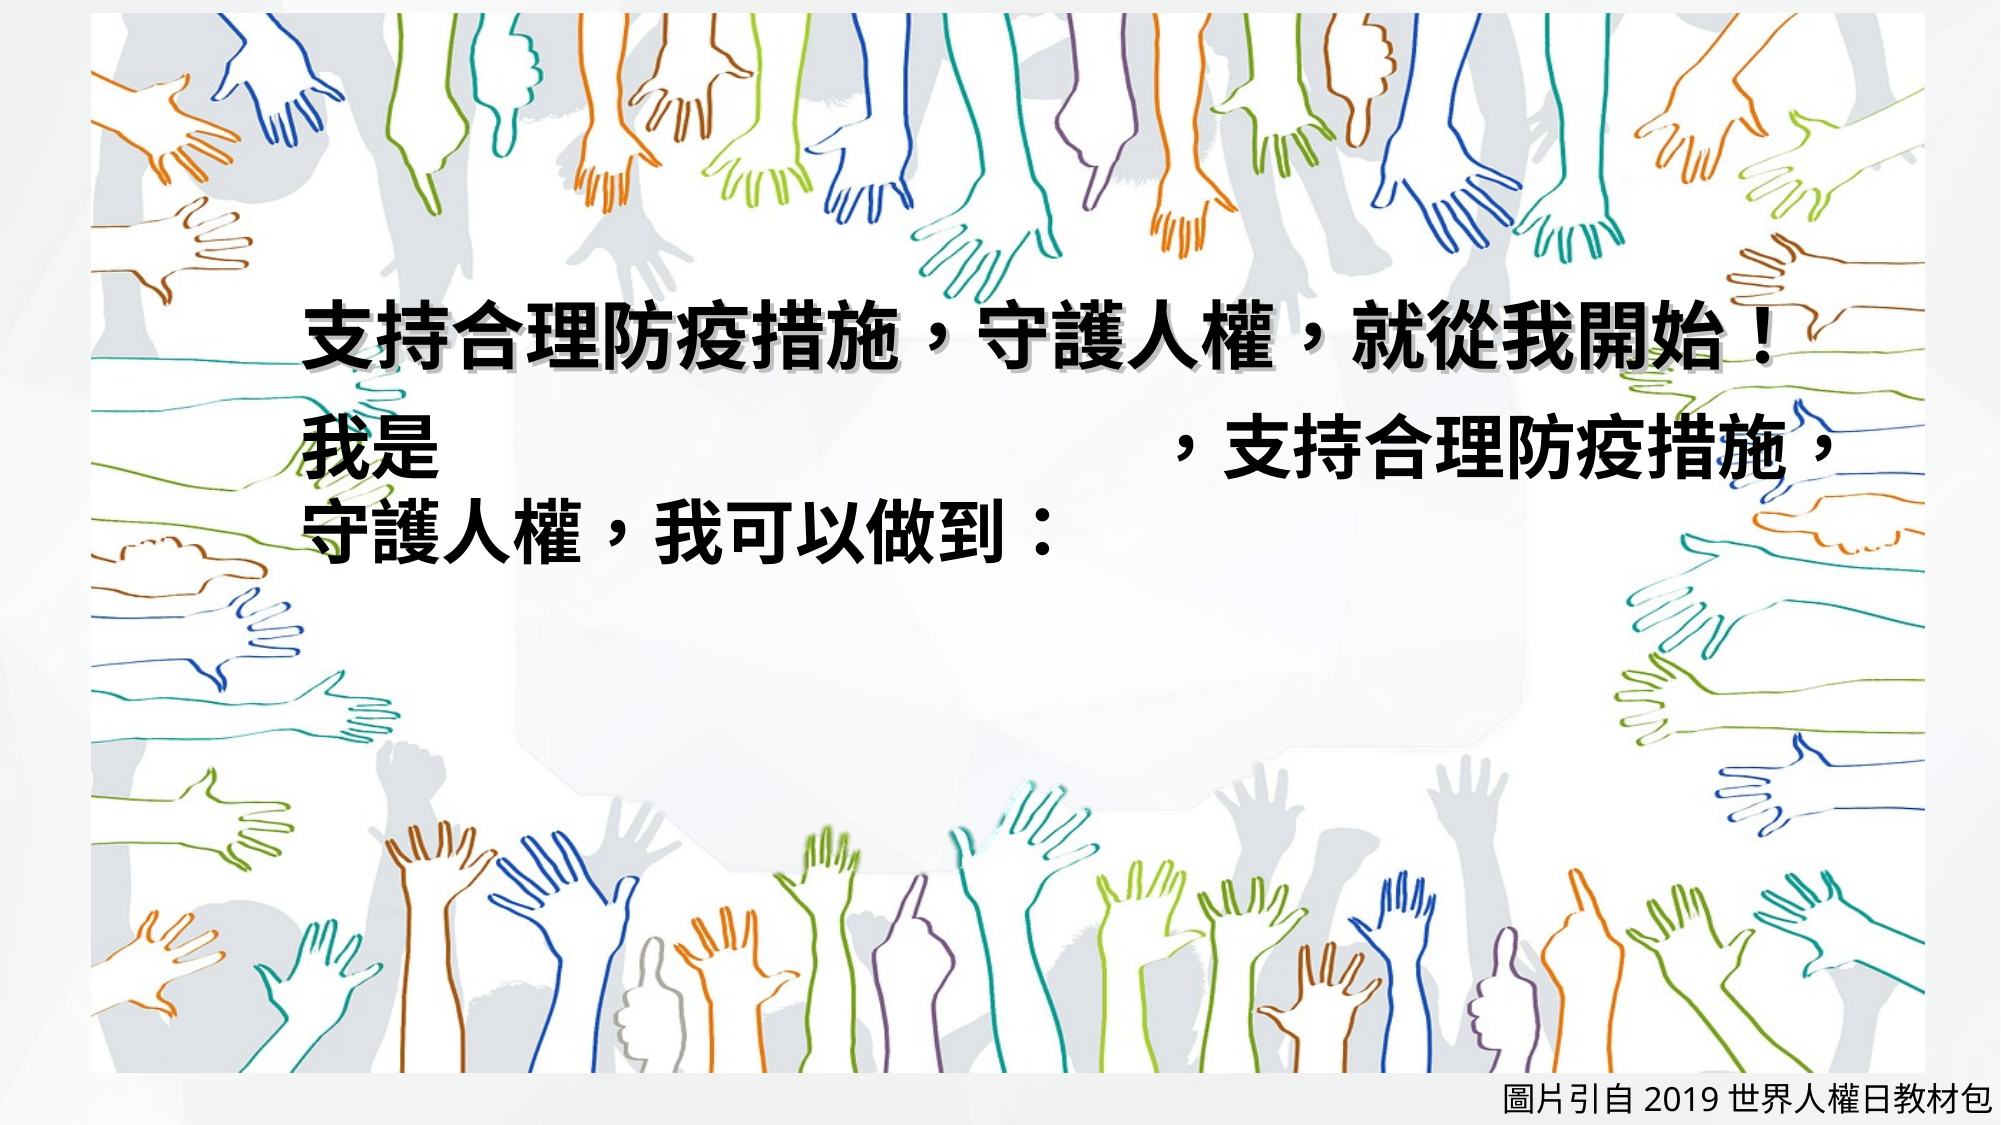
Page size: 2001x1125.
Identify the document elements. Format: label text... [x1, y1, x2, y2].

text_box 圖片引自2019世界人權日教材包 [1487, 1070, 2000, 1125]
picture [91, 13, 1925, 1073]
text_box 支持合理防疫措施，守護人權，就從我開始！ 我是 ，支持合理防疫措施，守護人權，我可以做到： [285, 280, 1854, 584]
